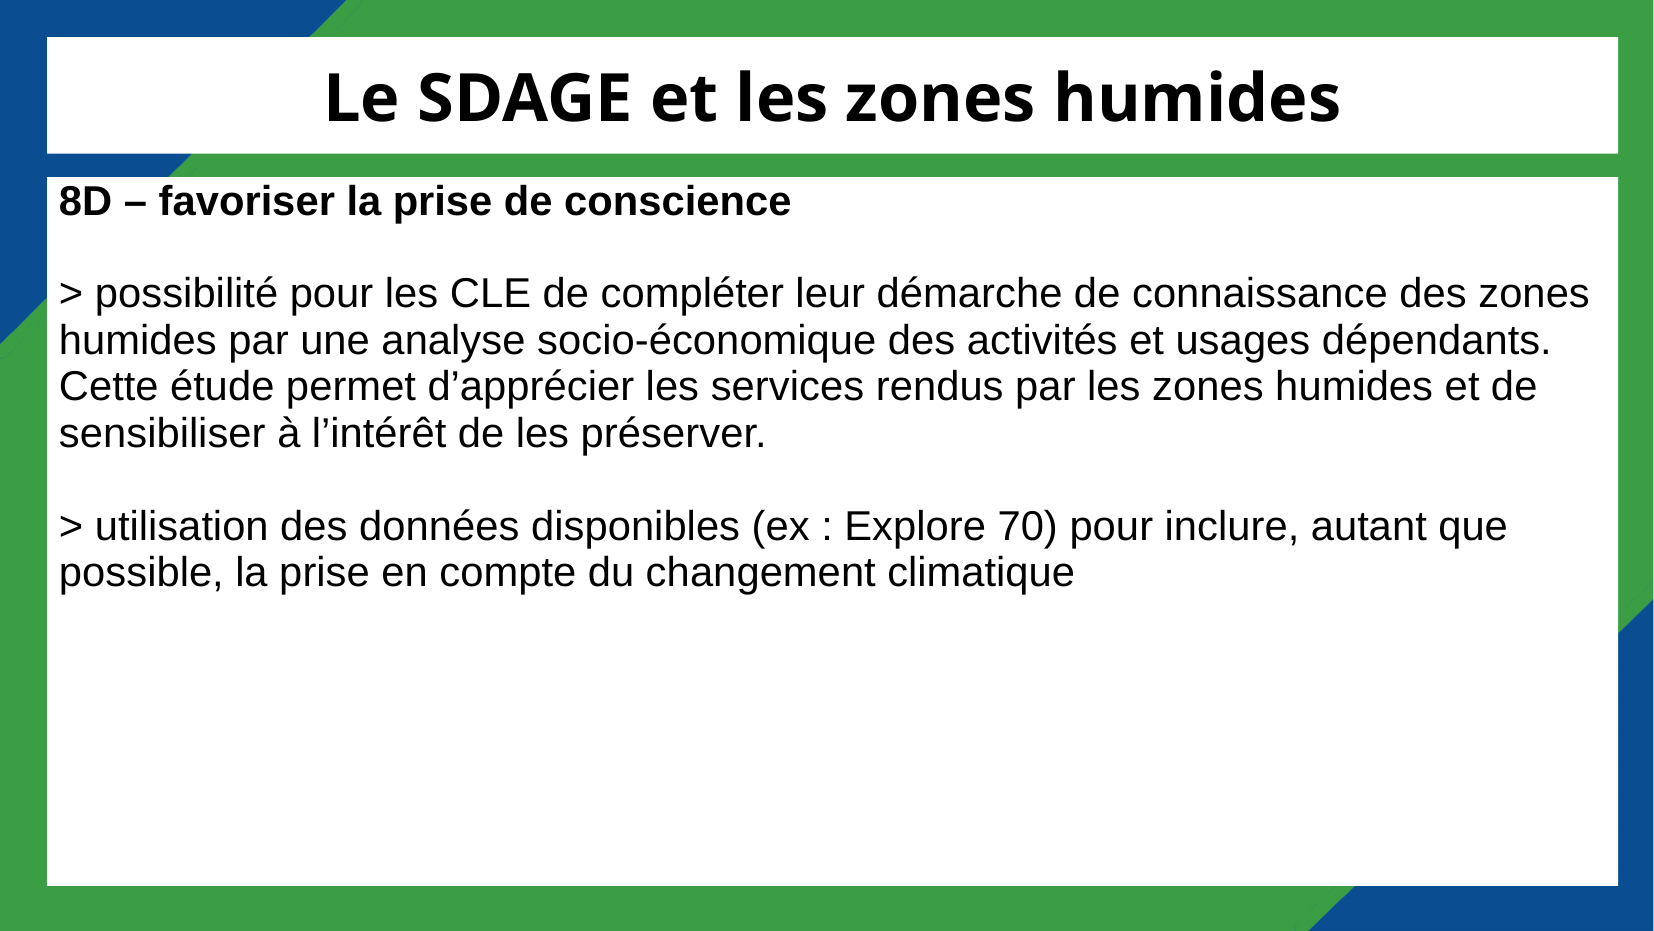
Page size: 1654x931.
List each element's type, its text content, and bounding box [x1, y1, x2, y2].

title Le SDAGE et les zones humides [47, 37, 1619, 154]
picture [0, 0, 1654, 931]
title 8D – favoriser la prise de conscience > possibilité pour les CLE de compléter leur démarche de connaissance des zones humides par une analyse socio-économique des activités et usages dépendants. Cette étude permet d’apprécier les services rendus par les zones humides et de sensibiliser à l’intérêt de les préserver. > utilisation des données disponibles (ex : Explore 70) pour inclure, autant que possible, la prise en compte du changement climatique [47, 177, 1619, 886]
